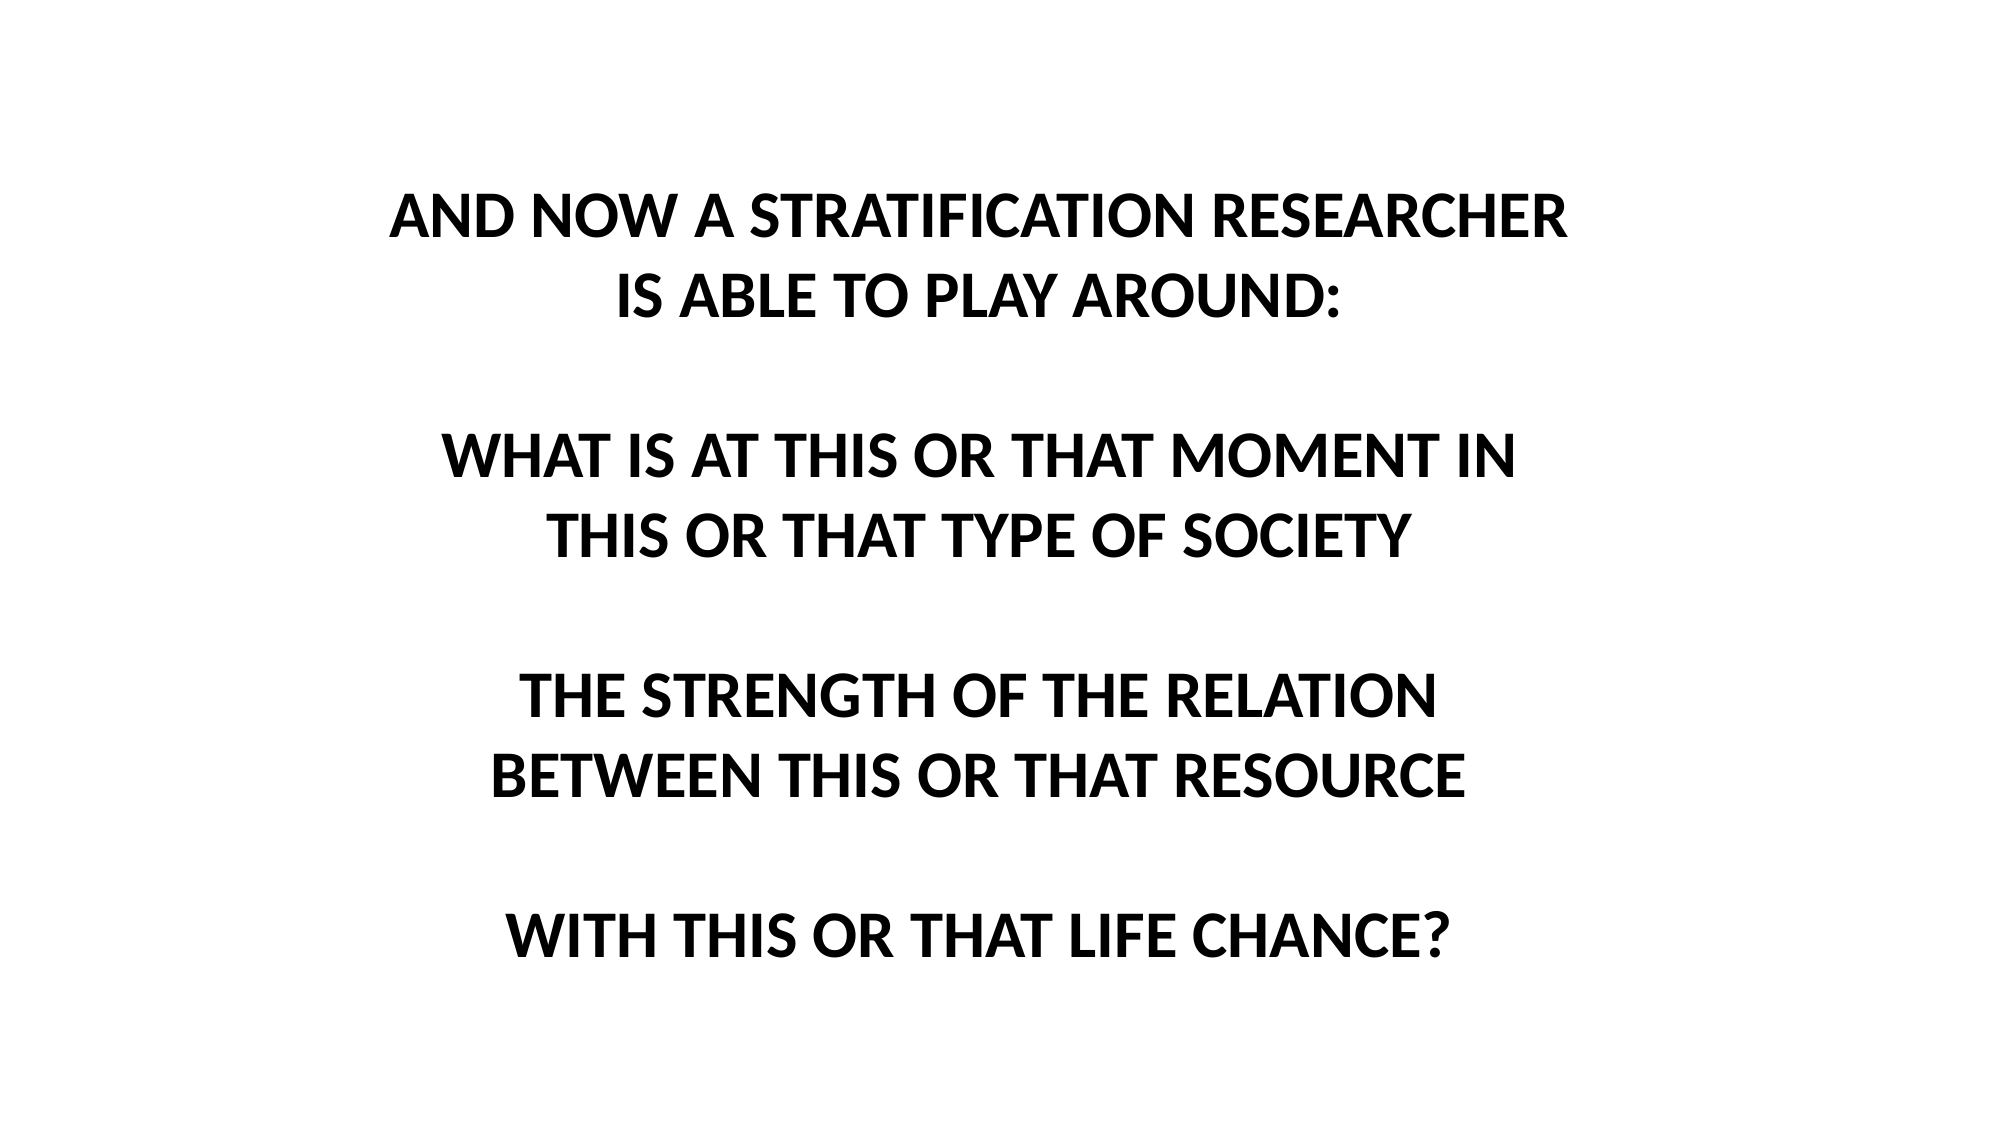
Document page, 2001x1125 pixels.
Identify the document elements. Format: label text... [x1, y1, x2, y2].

text_box AND NOW A STRATIFICATION RESEARCHER IS ABLE TO PLAY AROUND: WHAT IS AT THIS OR THAT MOMENT IN THIS OR THAT TYPE OF SOCIETY THE STRENGTH OF THE RELATION BETWEEN THIS OR THAT RESOURCE WITH THIS OR THAT LIFE CHANCE? [361, 163, 1598, 987]
